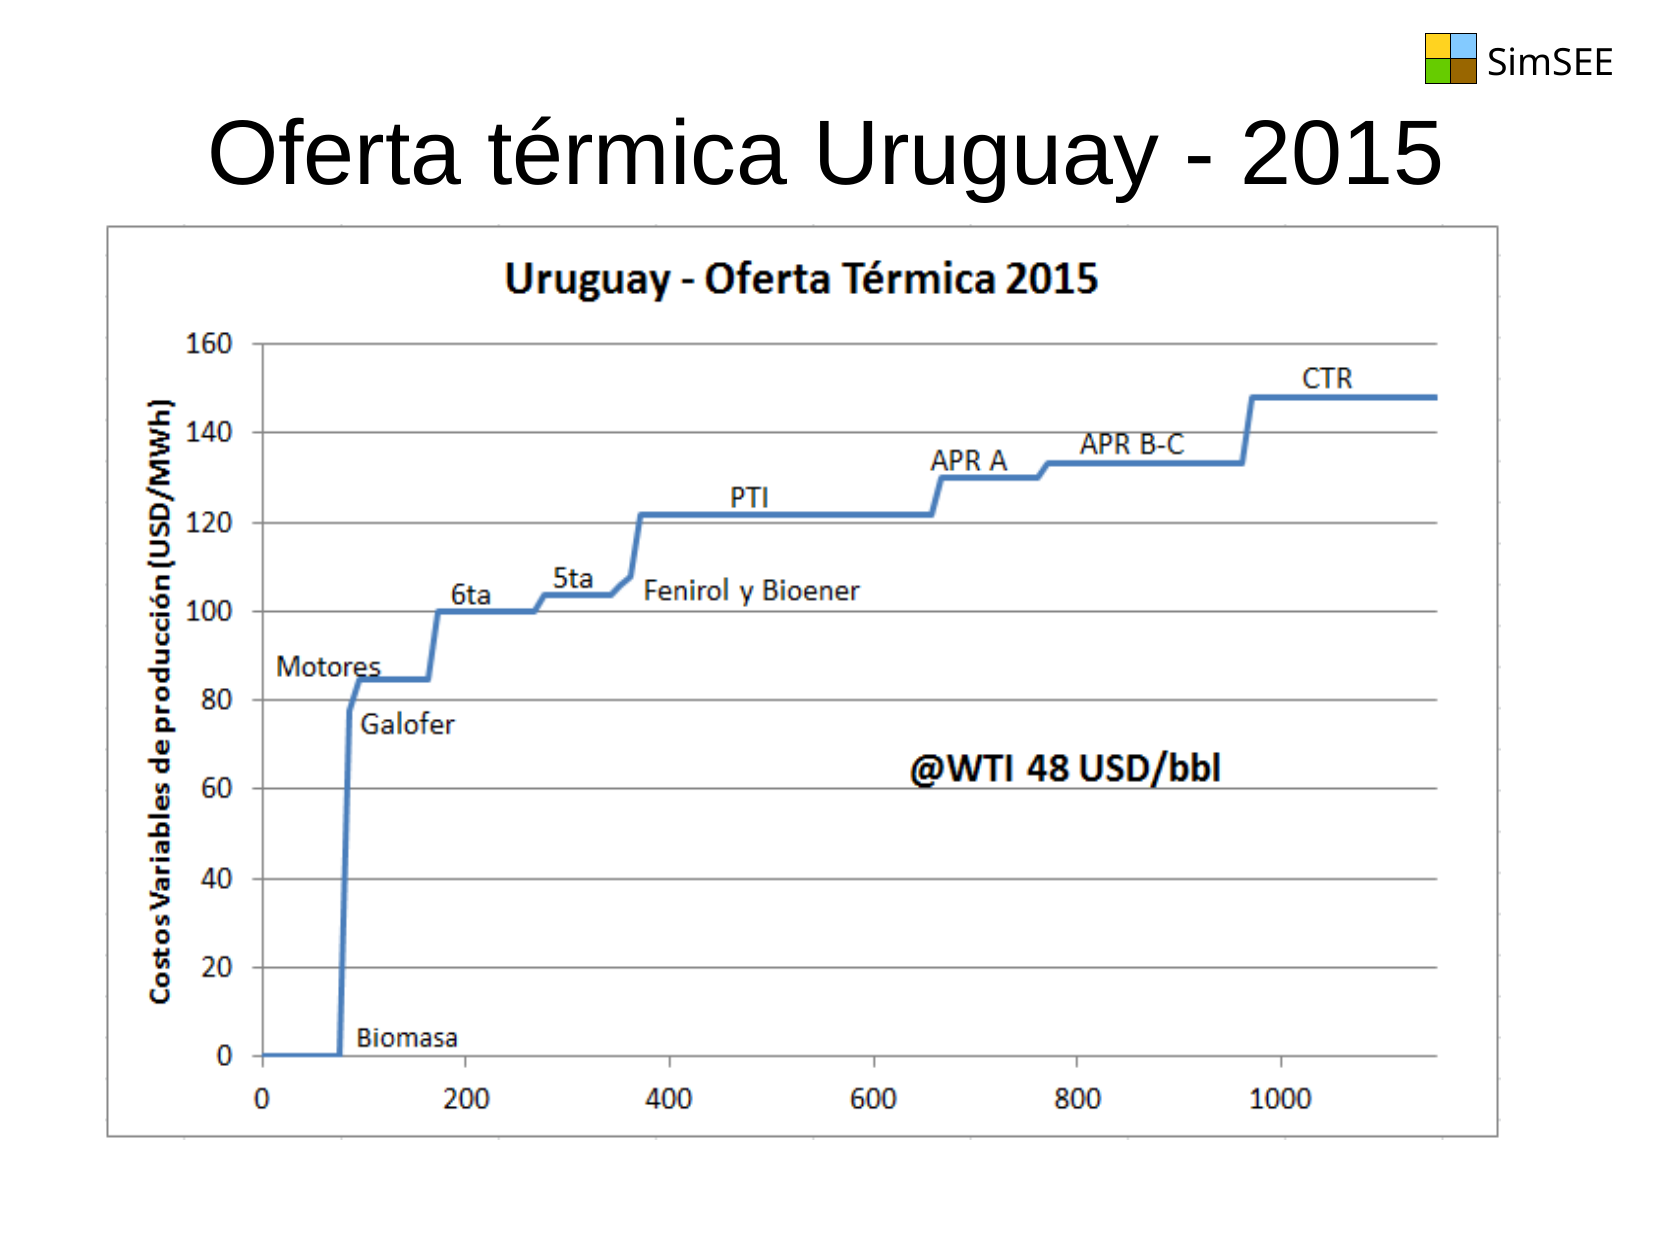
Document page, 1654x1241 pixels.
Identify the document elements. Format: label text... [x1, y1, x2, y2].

picture [105, 224, 1501, 1141]
title Oferta térmica Uruguay - 2015 [82, 49, 1571, 257]
